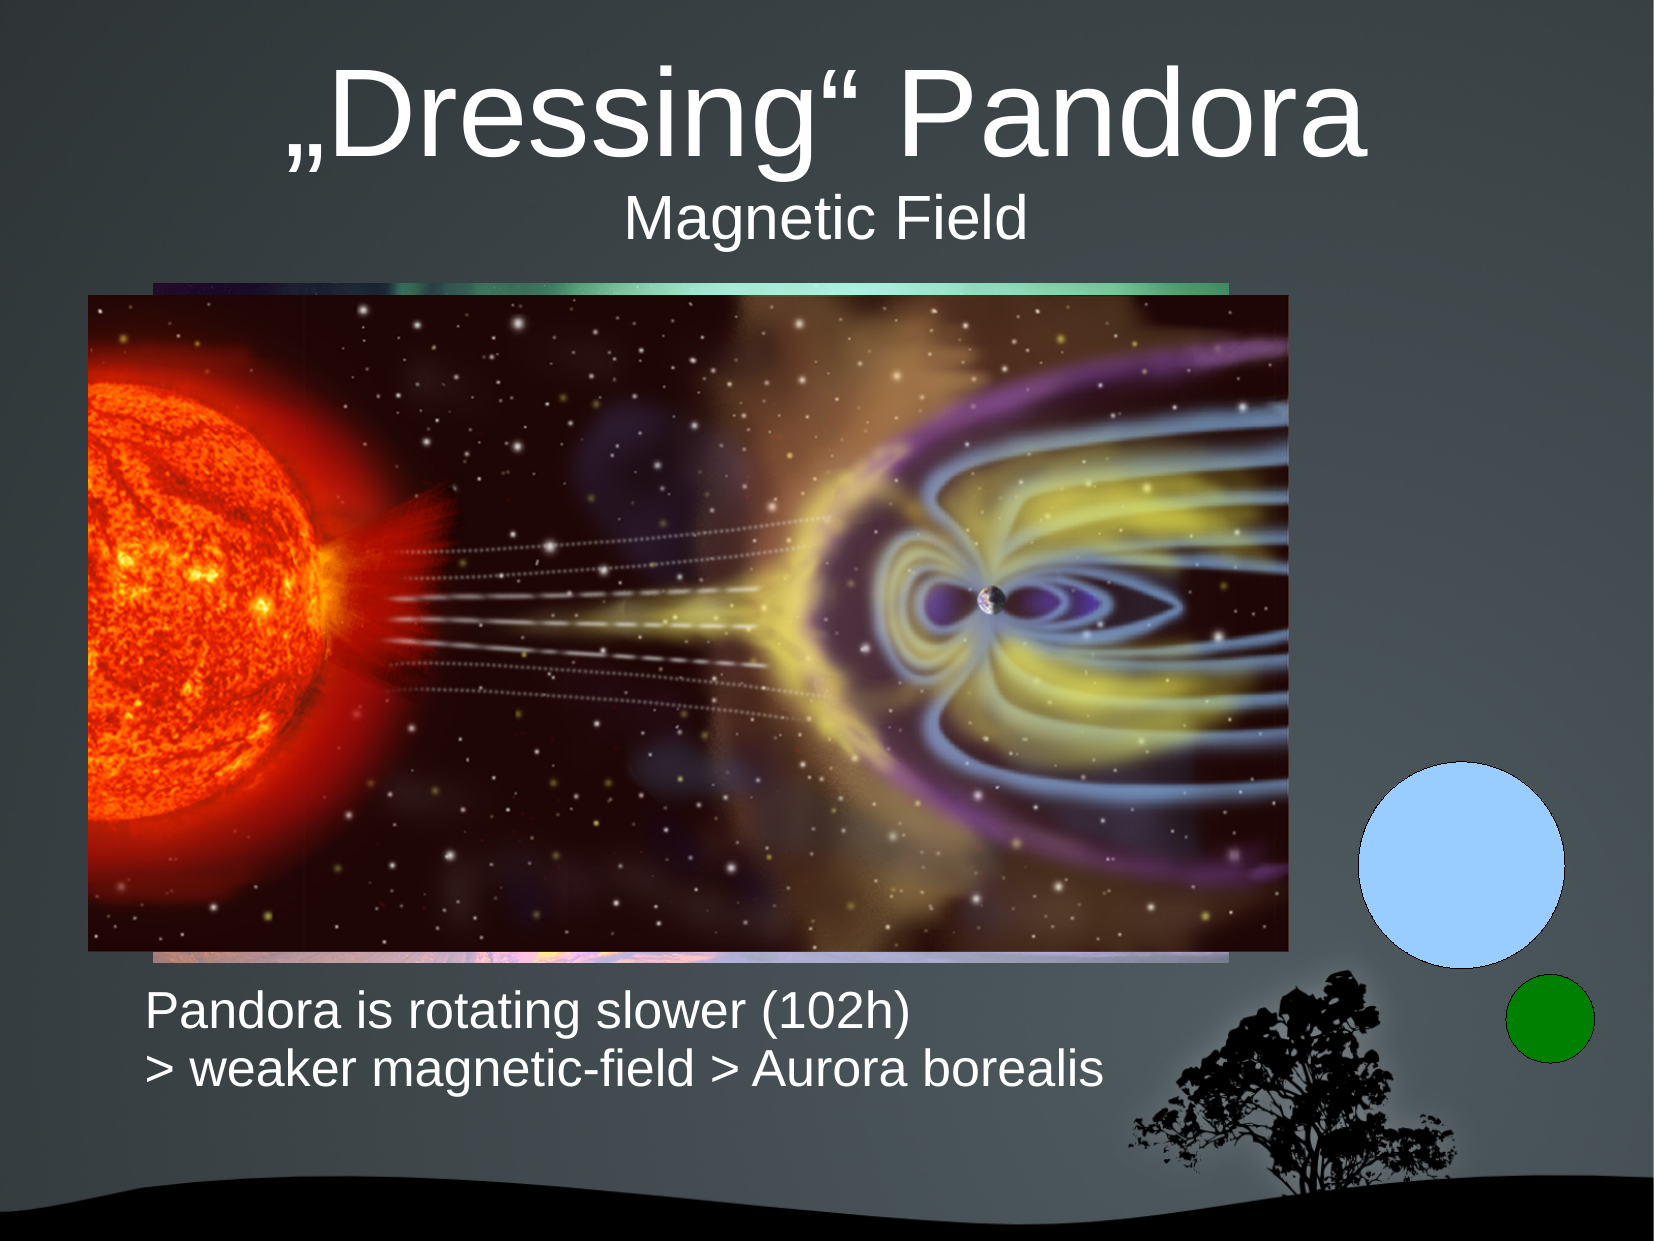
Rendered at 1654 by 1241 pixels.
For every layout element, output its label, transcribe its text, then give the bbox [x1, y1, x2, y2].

text_box Pandora is rotating slower (102h) > weaker magnetic-field > Aurora borealis [129, 974, 1121, 1106]
text_box [1505, 974, 1595, 1064]
picture [0, 0, 1654, 1241]
text_box „Dressing“ Pandora Magnetic Field [194, 35, 1459, 260]
text_box [1358, 761, 1566, 969]
